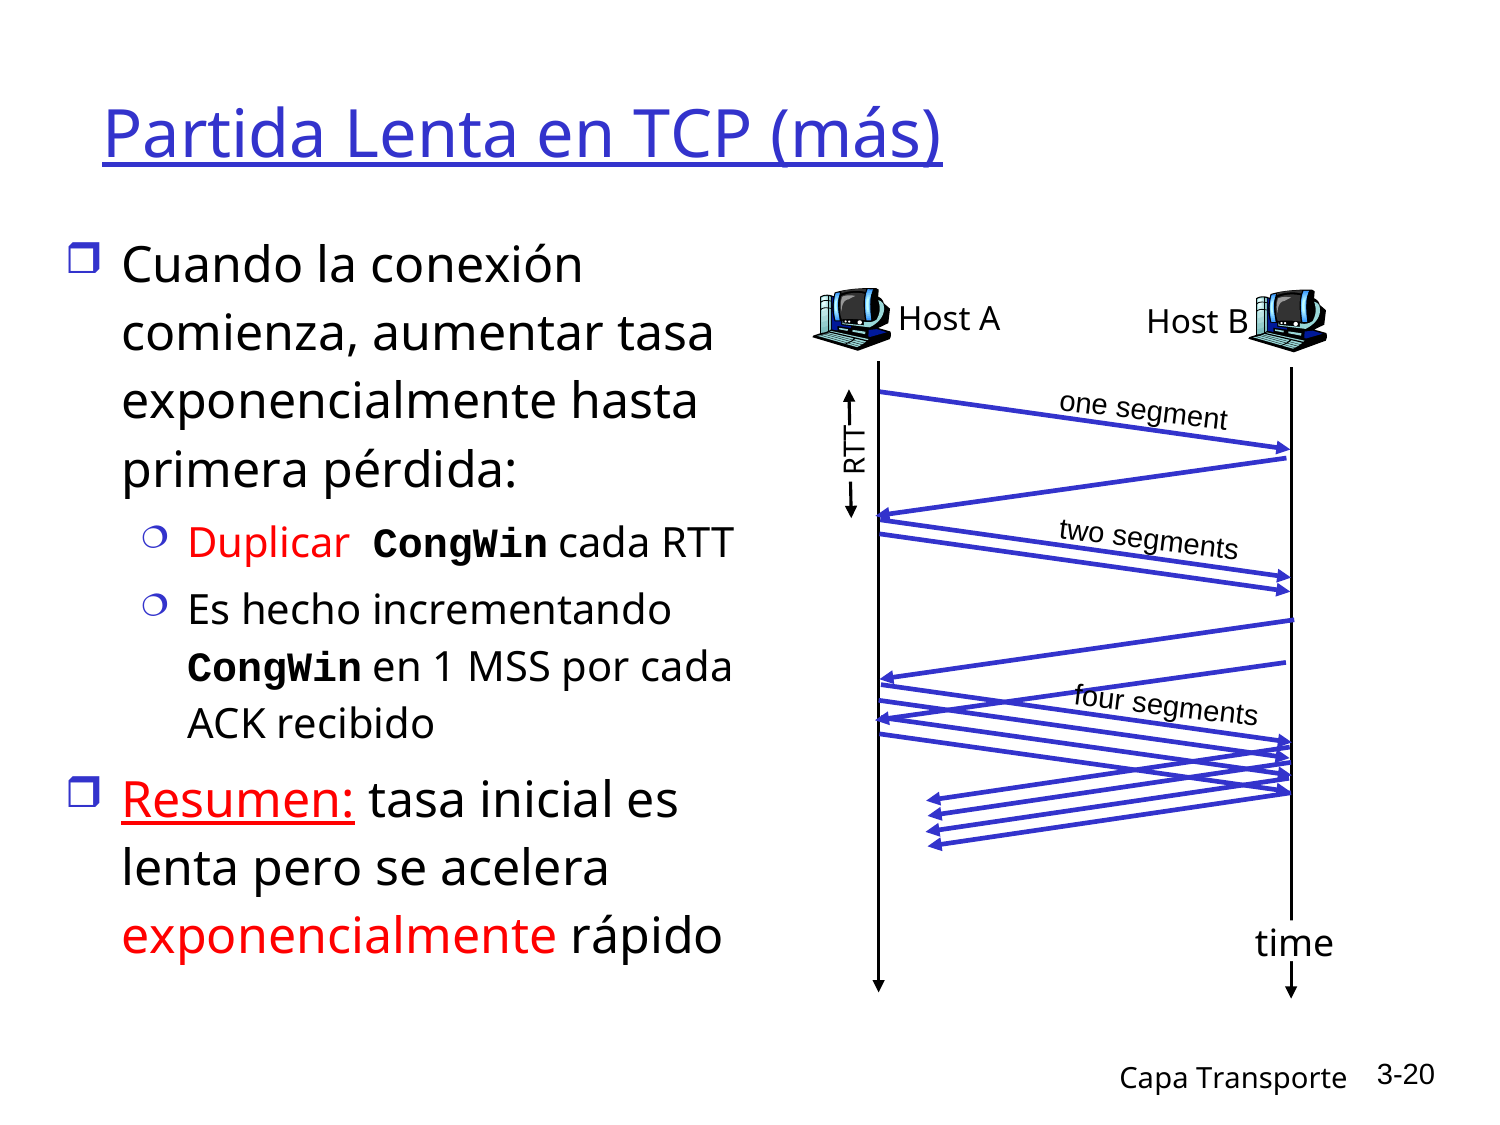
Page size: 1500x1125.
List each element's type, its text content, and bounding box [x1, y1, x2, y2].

picture [812, 287, 893, 351]
text_box Host A [883, 287, 1016, 349]
title Partida Lenta en TCP (más) [87, 37, 1363, 225]
text_box Host B [1131, 290, 1265, 352]
list Cuando la conexión comienza, aumentar tasa exponencialmente hasta primera pérdida: Duplicar CongWin cada RTT Es hecho incrementando CongWin en 1 MSS por cada ACK recibido Resumen: tasa inicial es lenta pero se acelera exponencialmente rápido [50, 221, 793, 984]
text_box four segments [1056, 712, 1250, 740]
text_box four segments [1057, 668, 1277, 737]
text_box time [1240, 908, 1350, 976]
text_box RTT [825, 410, 877, 491]
text_box one segment [1042, 374, 1246, 447]
picture [1248, 289, 1329, 353]
text_box two segments [1041, 502, 1257, 576]
